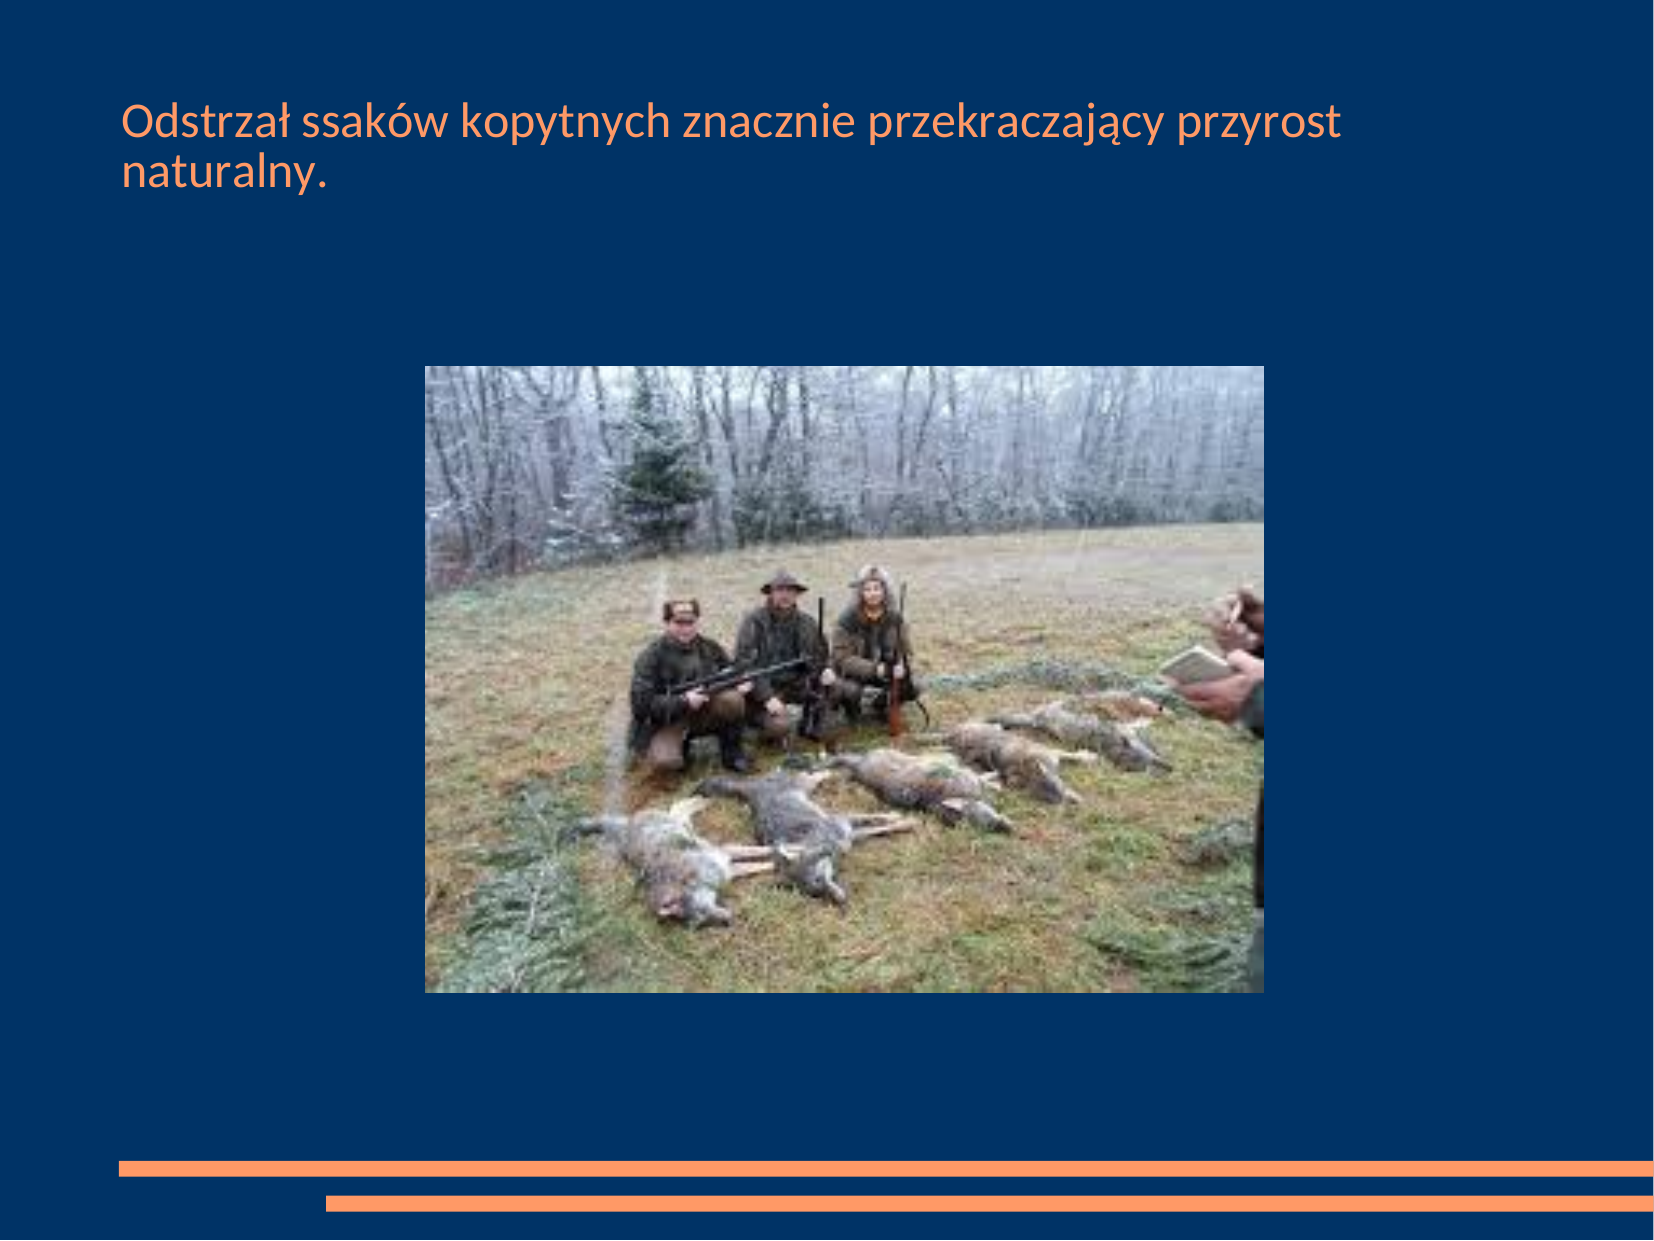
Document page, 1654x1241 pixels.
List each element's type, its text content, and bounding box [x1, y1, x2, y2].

title Odstrzał ssaków kopytnych znacznie przekraczający przyrost naturalny. [121, 46, 1534, 254]
picture [425, 366, 1264, 993]
